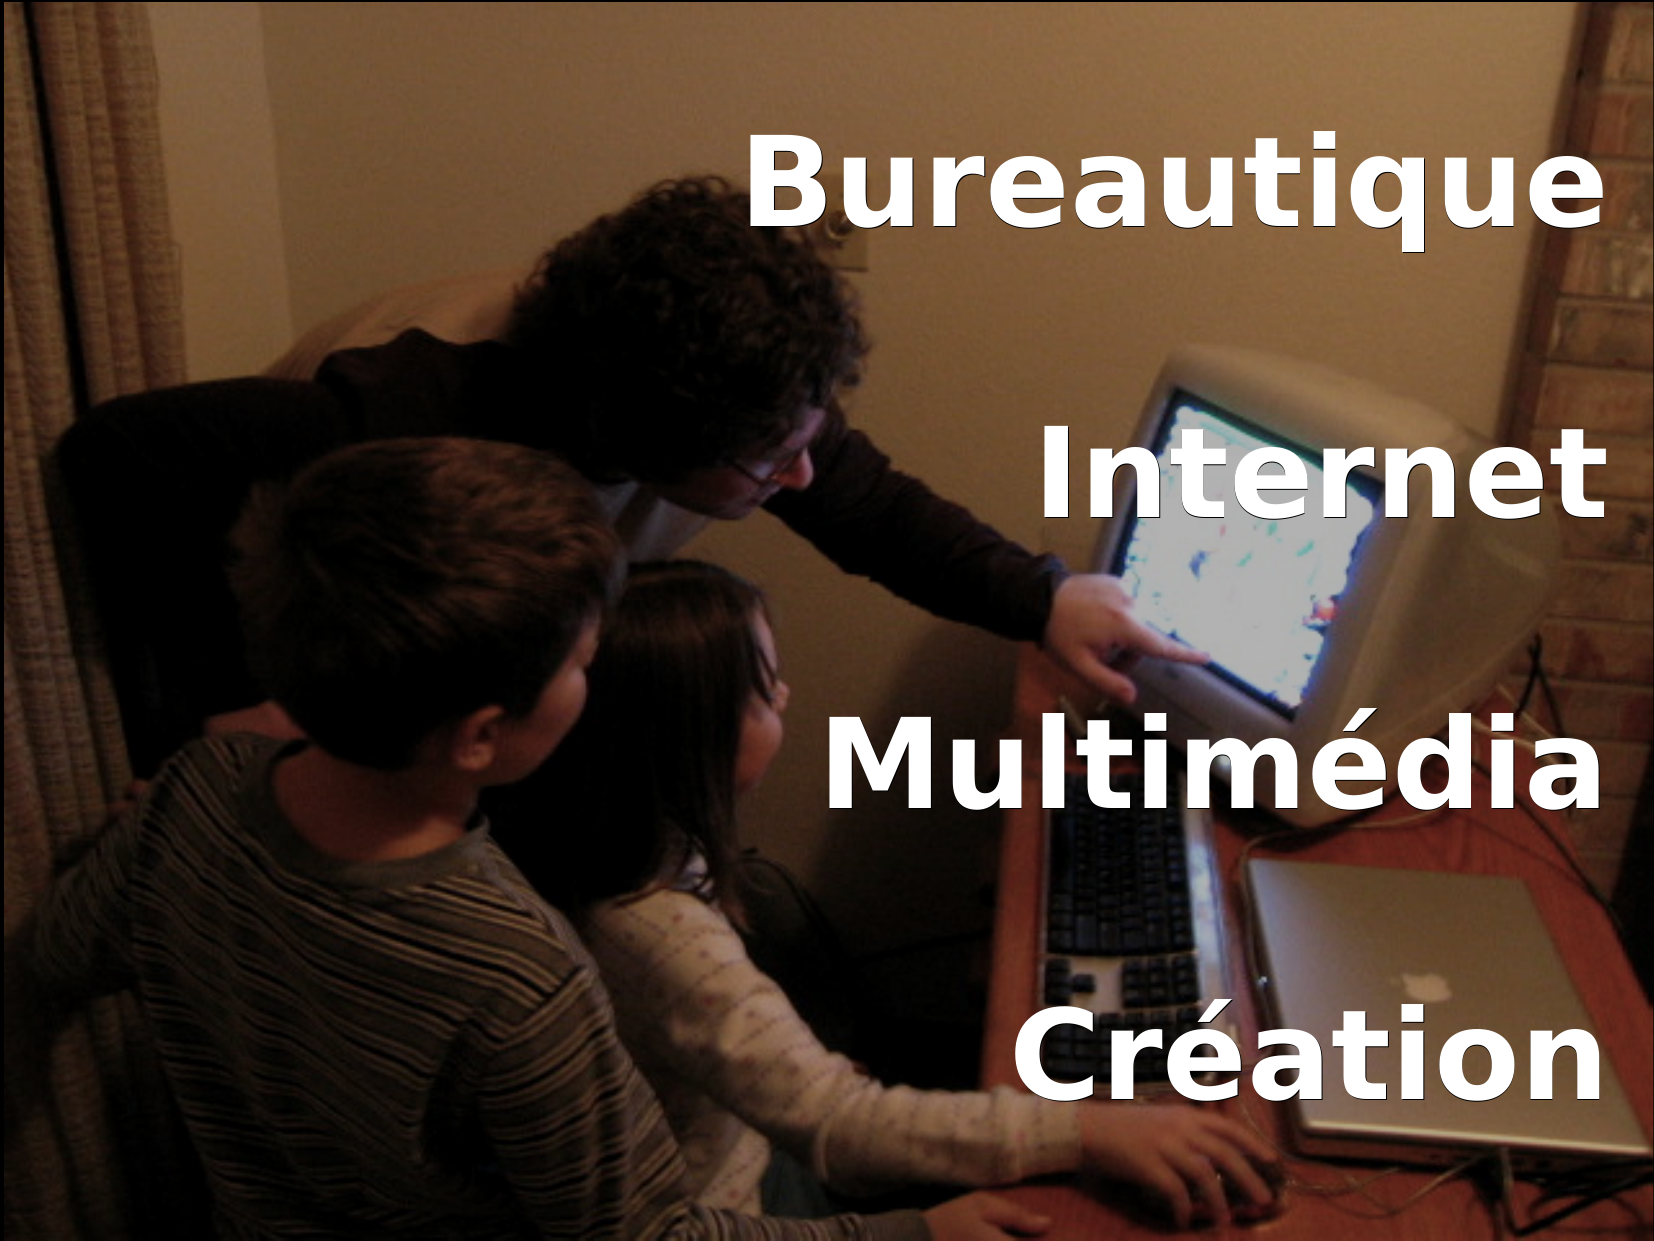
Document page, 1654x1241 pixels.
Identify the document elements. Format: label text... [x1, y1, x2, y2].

picture [4, 3, 1654, 1241]
text_box [0, 0, 1654, 1241]
text_box Bureautique Internet Multimédia Création [14, 103, 1625, 1137]
